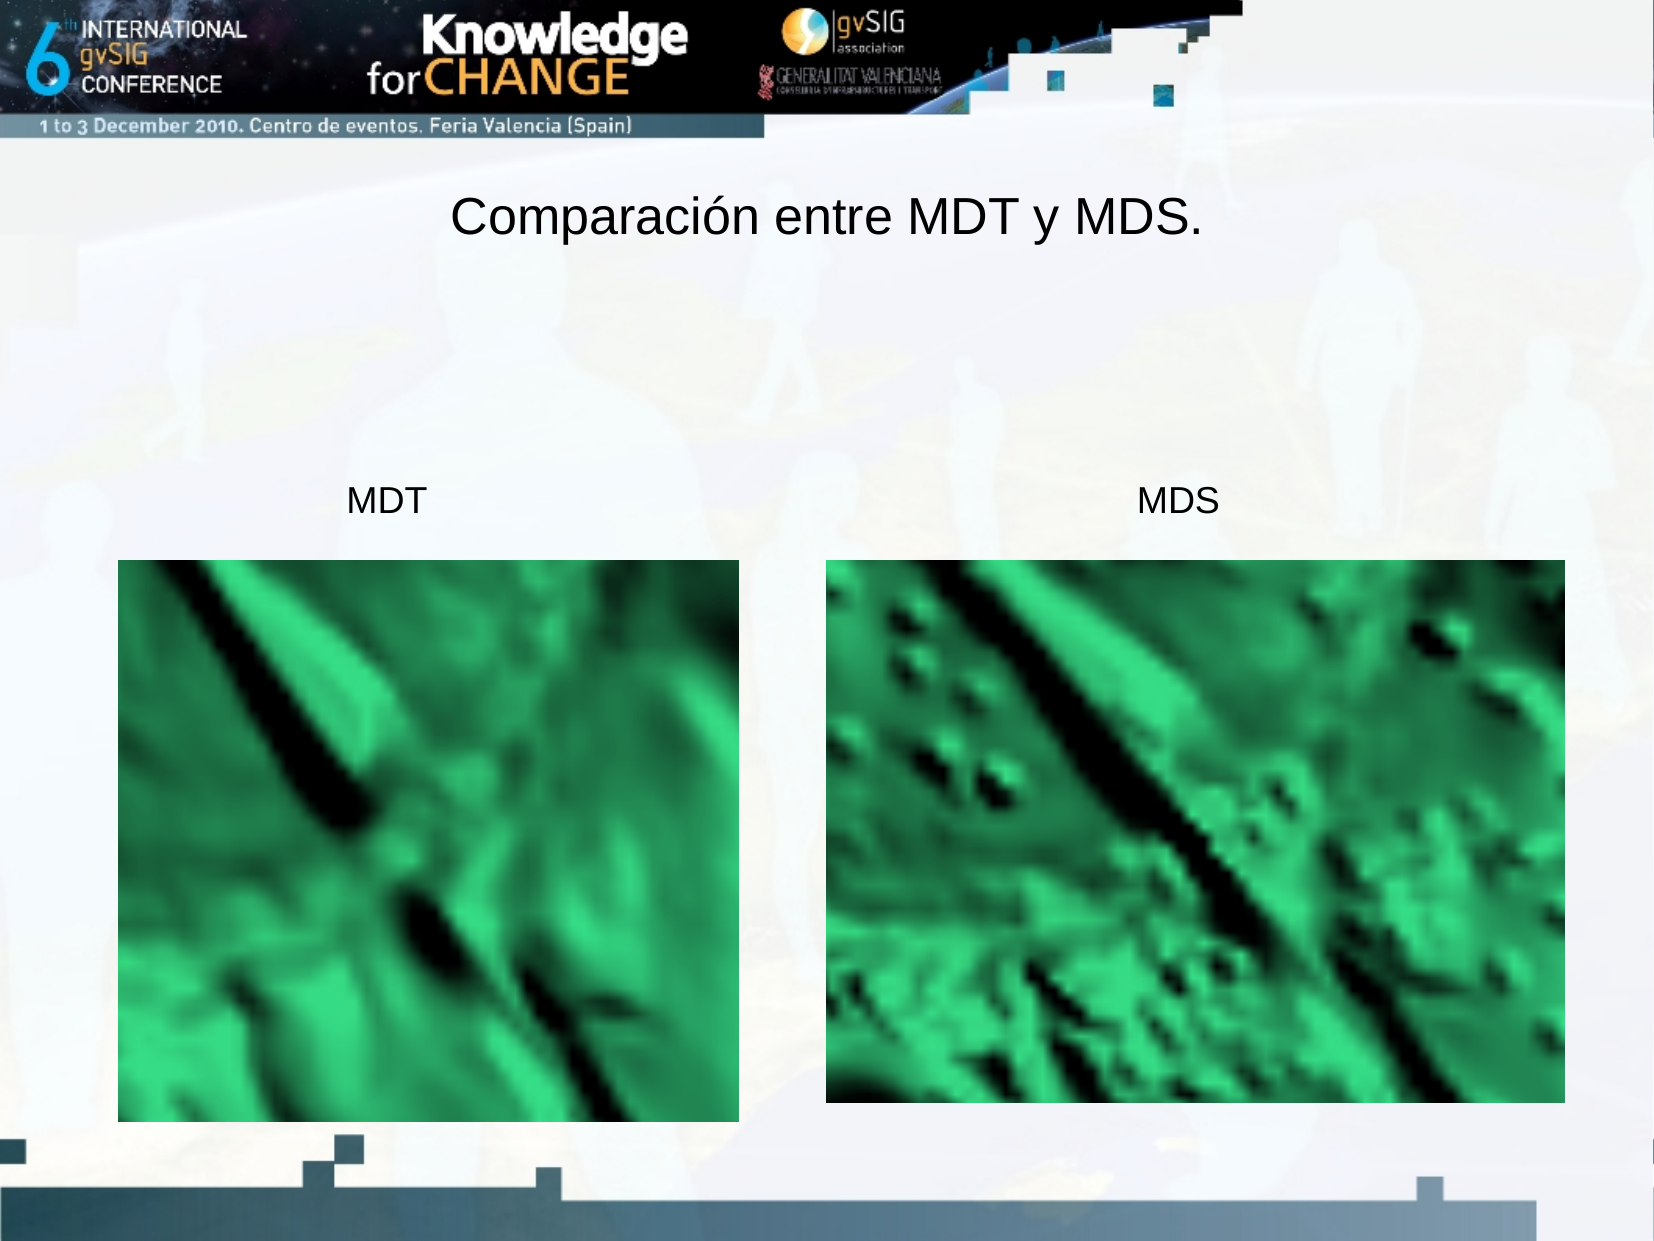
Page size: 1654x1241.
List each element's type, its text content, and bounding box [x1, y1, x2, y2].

text_box MDT [331, 472, 443, 530]
title Comparación entre MDT y MDS. [83, 177, 1572, 257]
text_box MDS [1122, 472, 1235, 530]
picture [0, 0, 1654, 1241]
